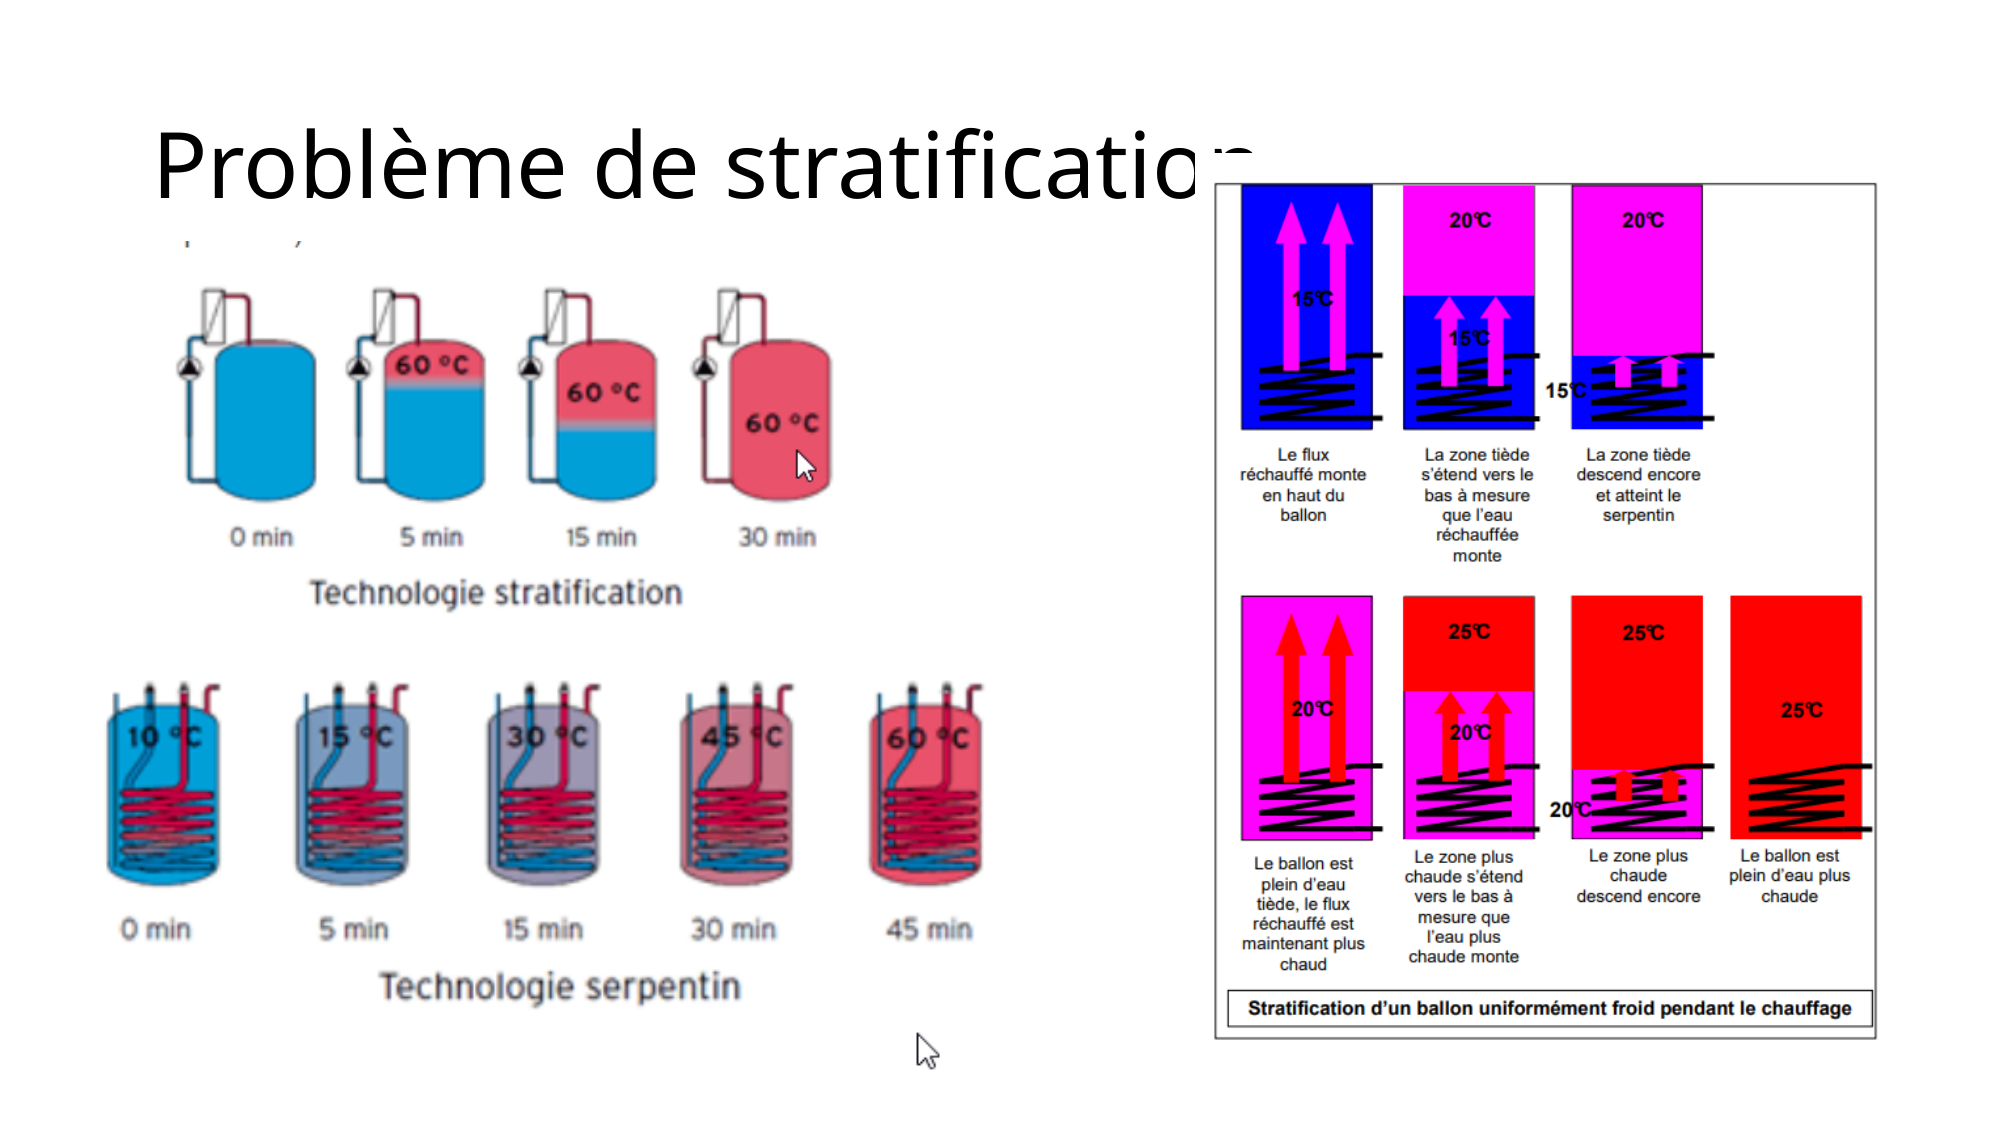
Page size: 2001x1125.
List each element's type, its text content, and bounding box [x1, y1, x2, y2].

picture [1195, 153, 1910, 1049]
picture [67, 241, 1024, 1083]
title Problème de stratification [137, 59, 1863, 278]
